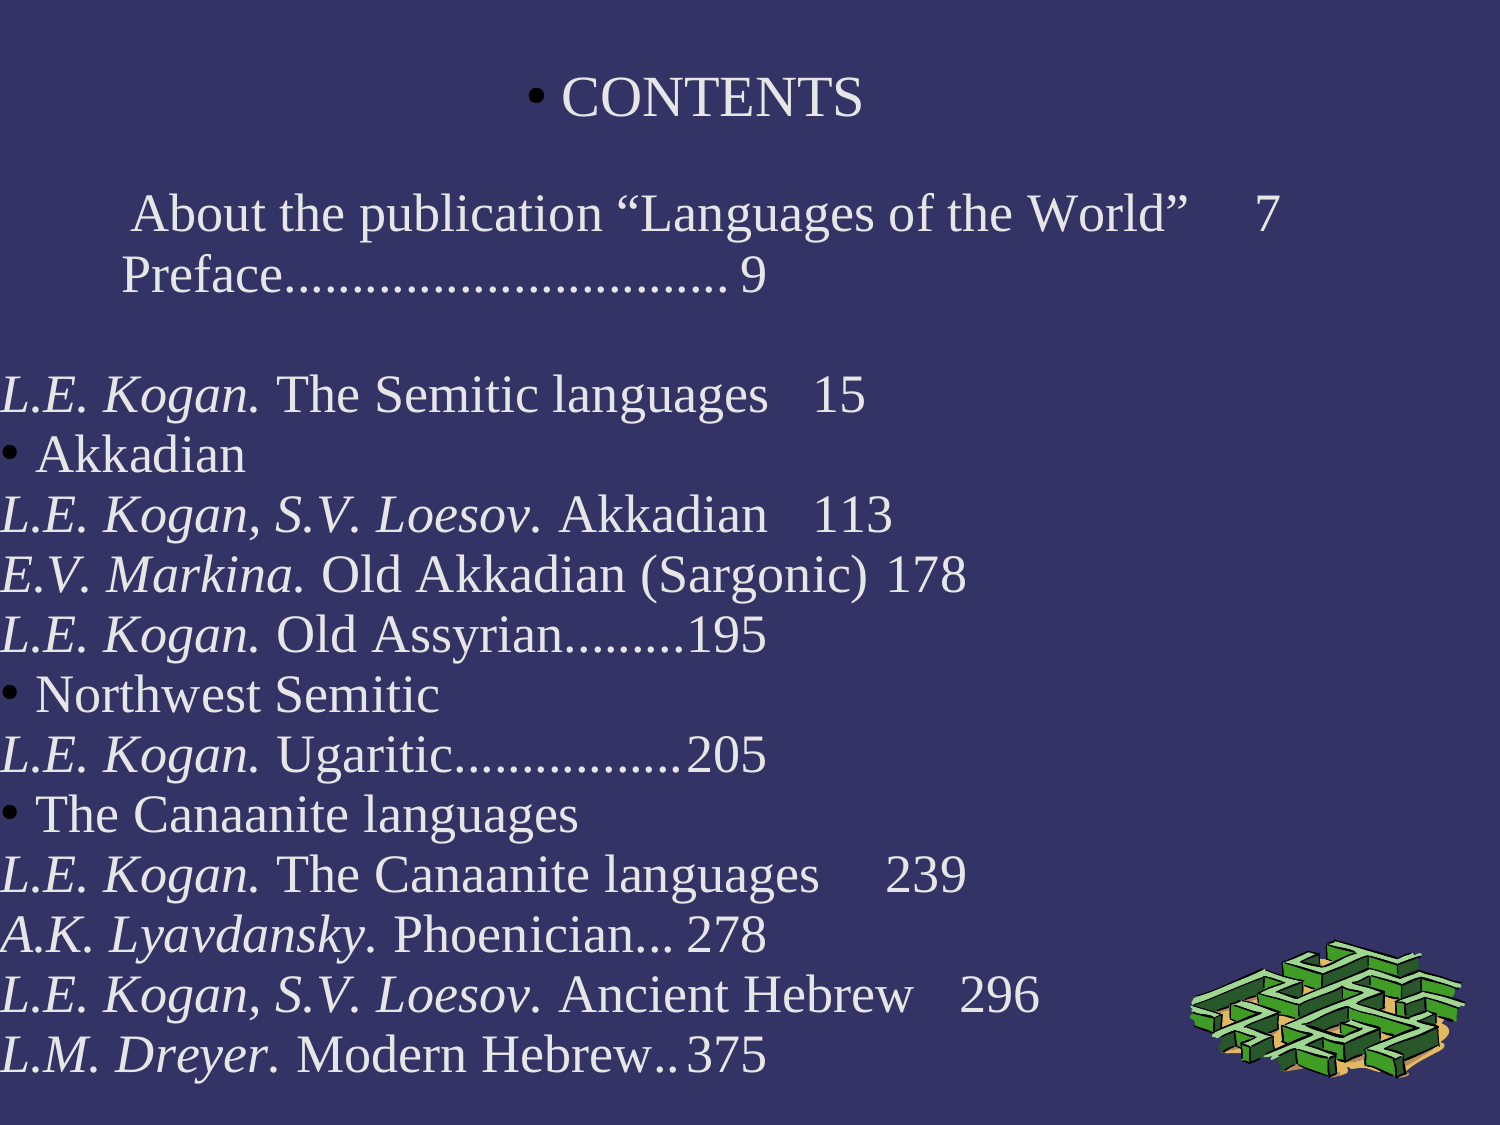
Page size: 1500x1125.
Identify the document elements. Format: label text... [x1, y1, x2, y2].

subtitle CONTENTS About the publication “Languages of the World” 7 Preface 9 L.E. Kogan. The Semitic languages 15 Akkadian L.E. Kogan, S.V. Loesov. Akkadian 113 E.V. Markina. Old Akkadian (Sargonic) 178 L.E. Kogan. Old Assyrian 195 Northwest Semitic L.E. Kogan. Ugaritic 205 The Canaanite languages L.E. Kogan. The Canaanite languages 239 A.K. Lyavdansky. Phoenician 278 L.E. Kogan, S.V. Loesov. Ancient Hebrew 296 L.M. Dreyer. Modern Hebrew 375 [0, 48, 1392, 1101]
